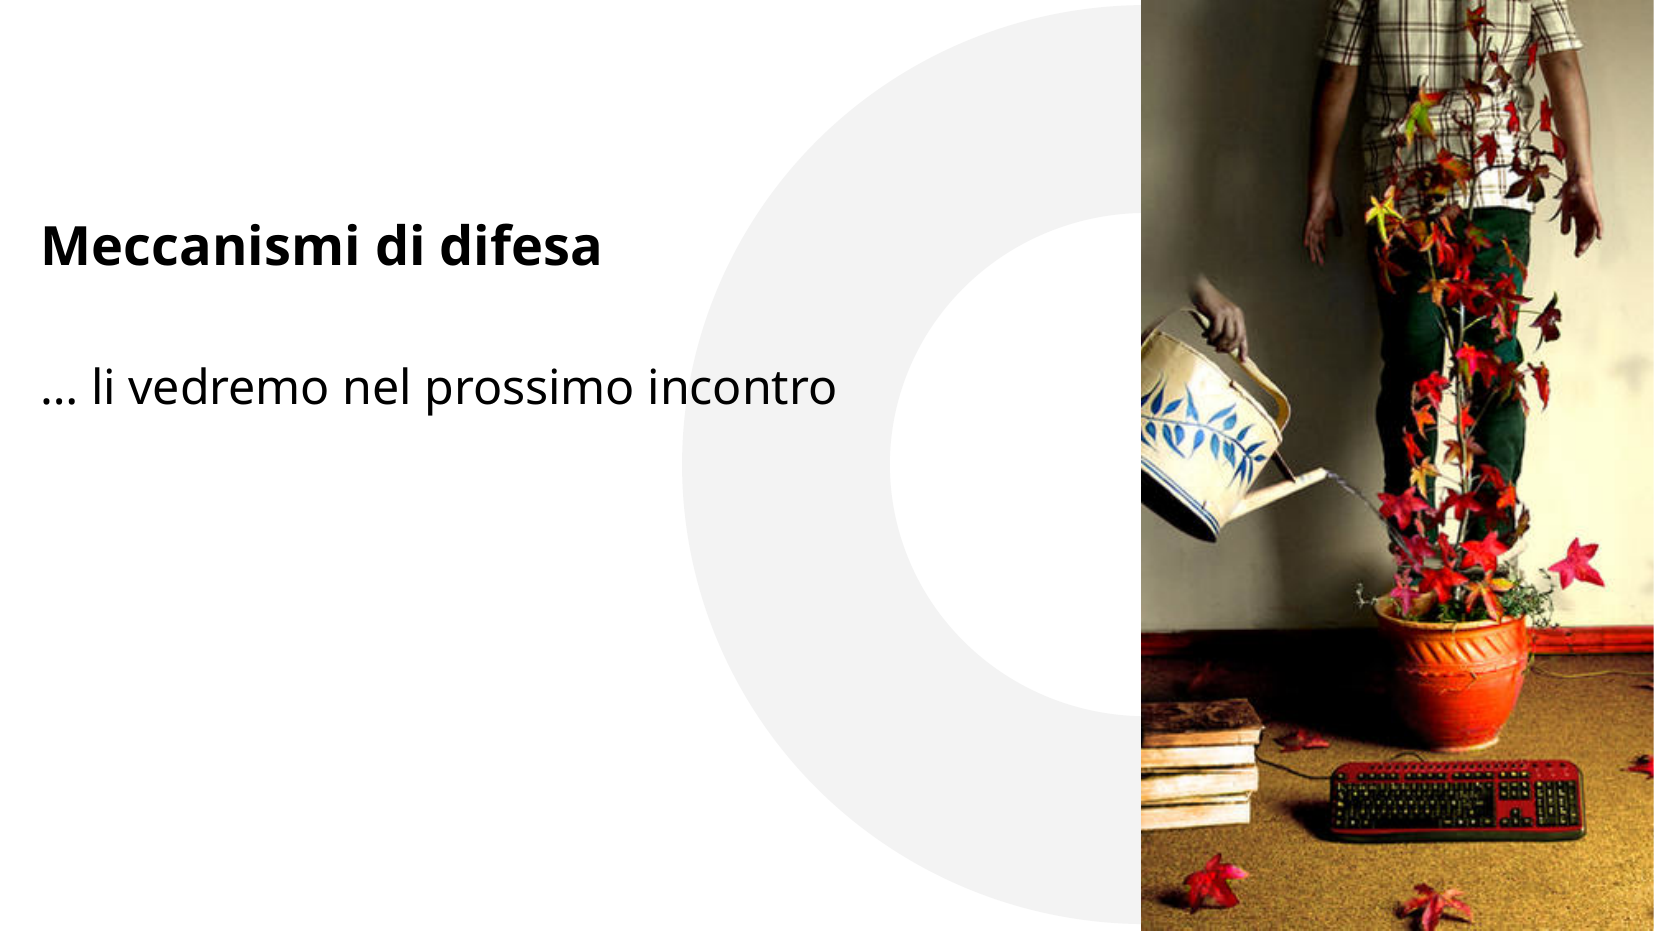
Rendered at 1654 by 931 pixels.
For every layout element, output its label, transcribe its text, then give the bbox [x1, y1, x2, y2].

picture [1141, 0, 1654, 931]
list … li vedremo nel prossimo incontro [40, 357, 1123, 712]
title Meccanismi di difesa [40, 178, 897, 311]
